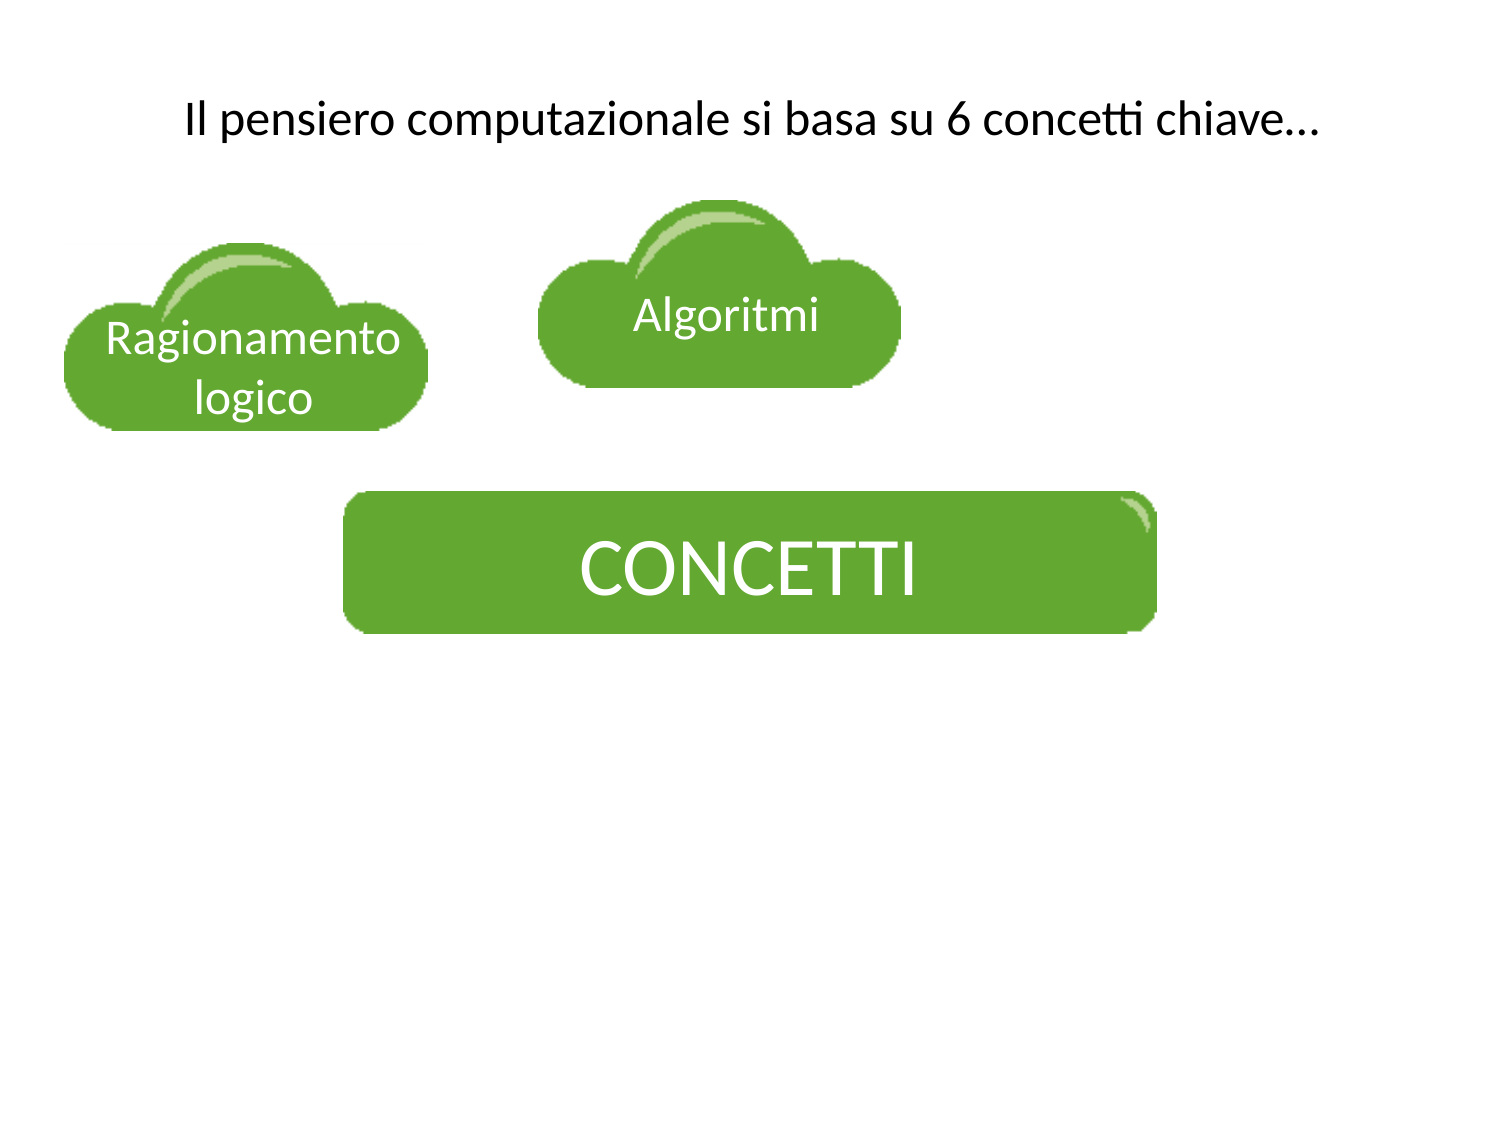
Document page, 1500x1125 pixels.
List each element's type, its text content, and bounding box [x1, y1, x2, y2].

text_box Ragionamento logico [90, 296, 417, 432]
text_box CONCETTI [564, 504, 936, 620]
text_box Algoritmi [618, 274, 836, 349]
picture [343, 491, 1157, 634]
list Il pensiero computazionale si basa su 6 concetti chiave… [76, 78, 1427, 190]
picture [538, 200, 901, 388]
picture [64, 243, 428, 431]
